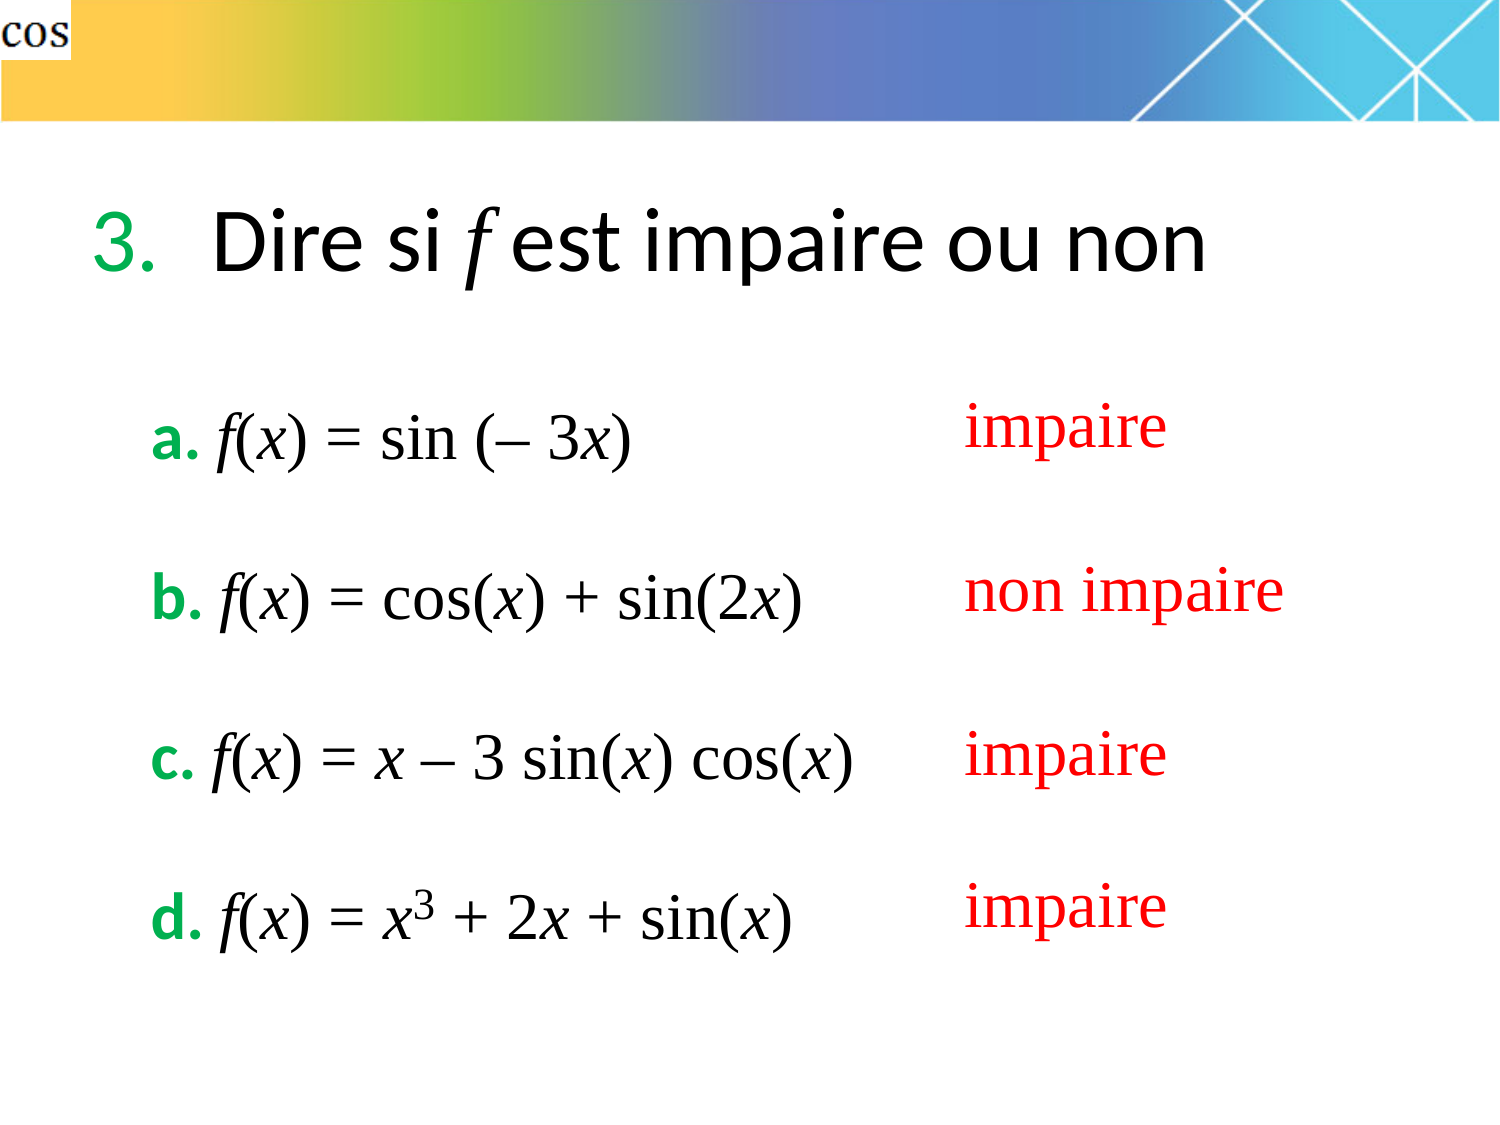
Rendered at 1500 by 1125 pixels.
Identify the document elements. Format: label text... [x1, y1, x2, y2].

title Dire si f est impaire ou non [75, 164, 1426, 305]
text_box a. f(x) = sin (– 3x) b. f(x) = cos(x) + sin(2x) c. f(x) = x – 3 sin(x) cos(x) d. f(x) = x3 + 2x + sin(x) [135, 385, 961, 961]
text_box impaire [949, 701, 1313, 797]
text_box impaire [949, 853, 1313, 949]
text_box impaire [949, 372, 1313, 468]
text_box non impaire [949, 536, 1313, 633]
picture [0, 0, 1500, 123]
